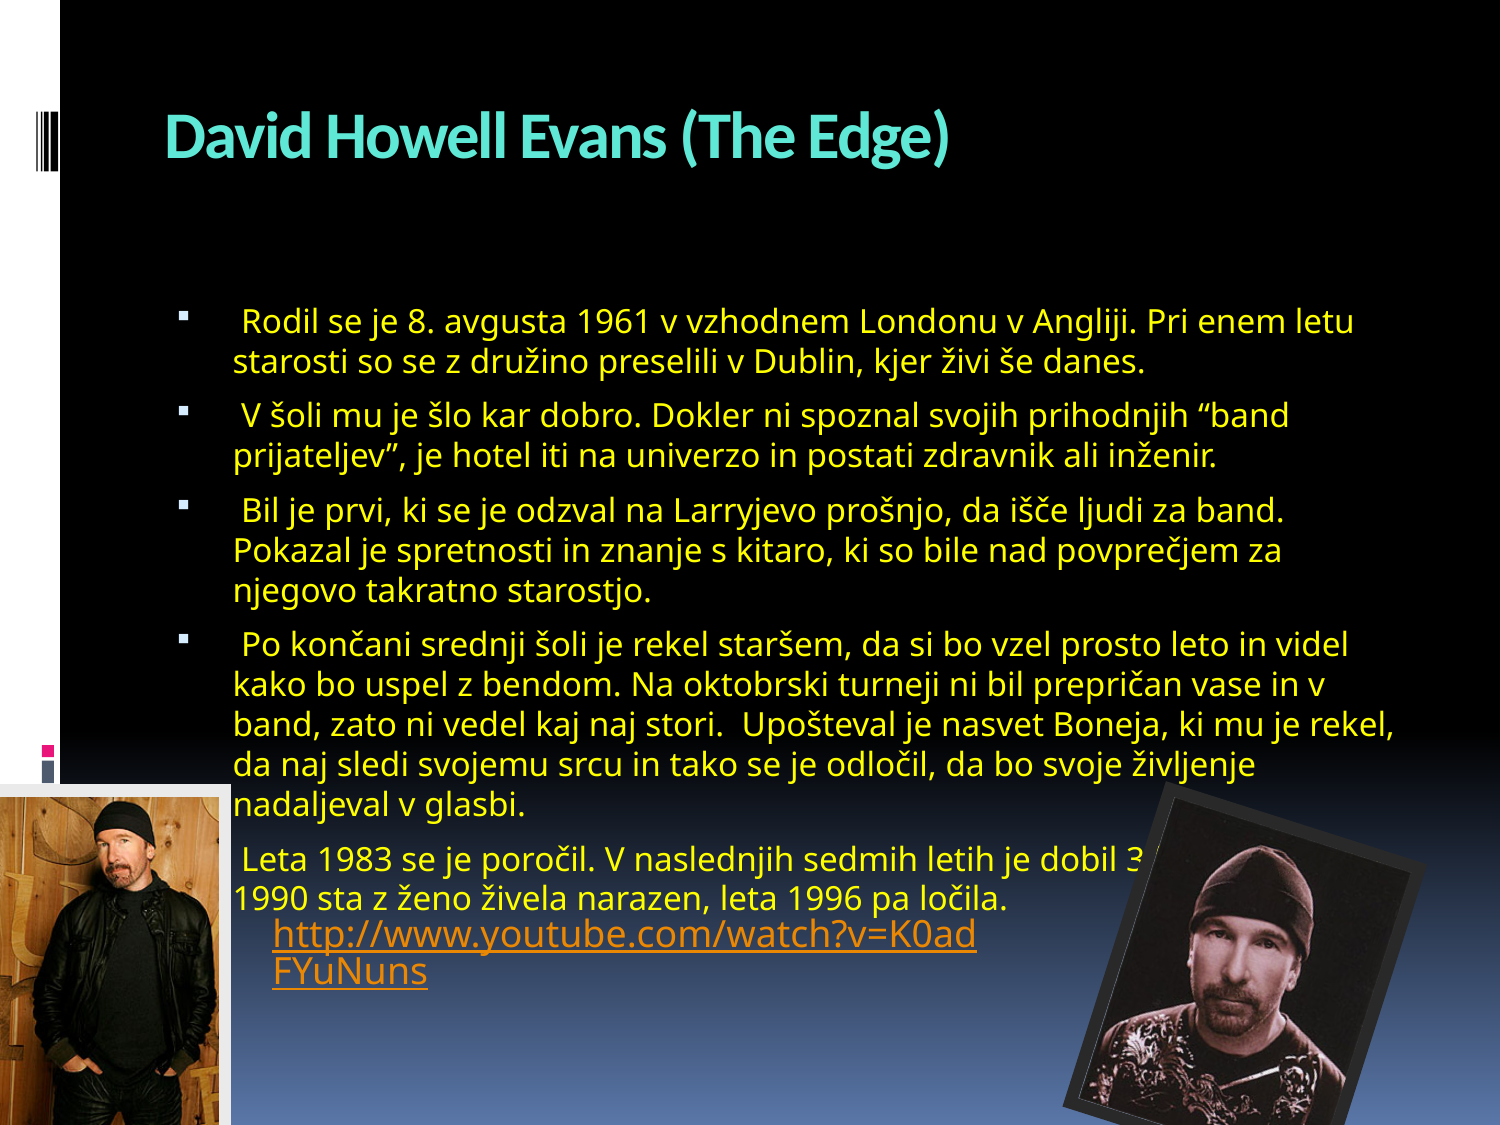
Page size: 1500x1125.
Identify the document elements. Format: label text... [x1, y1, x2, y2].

text_box http://www.youtube.com/watch?v=K0adFYuNuns [257, 902, 1008, 969]
picture [1078, 796, 1412, 1125]
title David Howell Evans (The Edge) [150, 84, 1425, 235]
list Rodil se je 8. avgusta 1961 v vzhodnem Londonu v Angliji. Pri enem letu starosti so se z družino preselili v Dublin, kjer živi še danes. V šoli mu je šlo kar dobro. Dokler ni spoznal svojih prihodnjih “band prijateljev”, je hotel iti na univerzo in postati zdravnik ali inženir. Bil je prvi, ki se je odzval na Larryjevo prošnjo, da išče ljudi za band. Pokazal je spretnosti in znanje s kitaro, ki so bile nad povprečjem za njegovo takratno starostjo. Po končani srednji šoli je rekel staršem, da si bo vzel prosto leto in videl kako bo uspel z bendom. Na oktobrski turneji ni bil prepričan vase in v band, zato ni vedel kaj naj stori. Upošteval je nasvet Boneja, ki mu je rekel, da naj sledi svojemu srcu in tako se je odločil, da bo svoje življenje nadaljeval v glasbi. Leta 1983 se je poročil. V naslednjih sedmih letih je dobil 3 hčerke. Od leta 1990 sta z ženo živela narazen, leta 1996 pa ločila. [150, 292, 1425, 1043]
picture [0, 796, 219, 1125]
